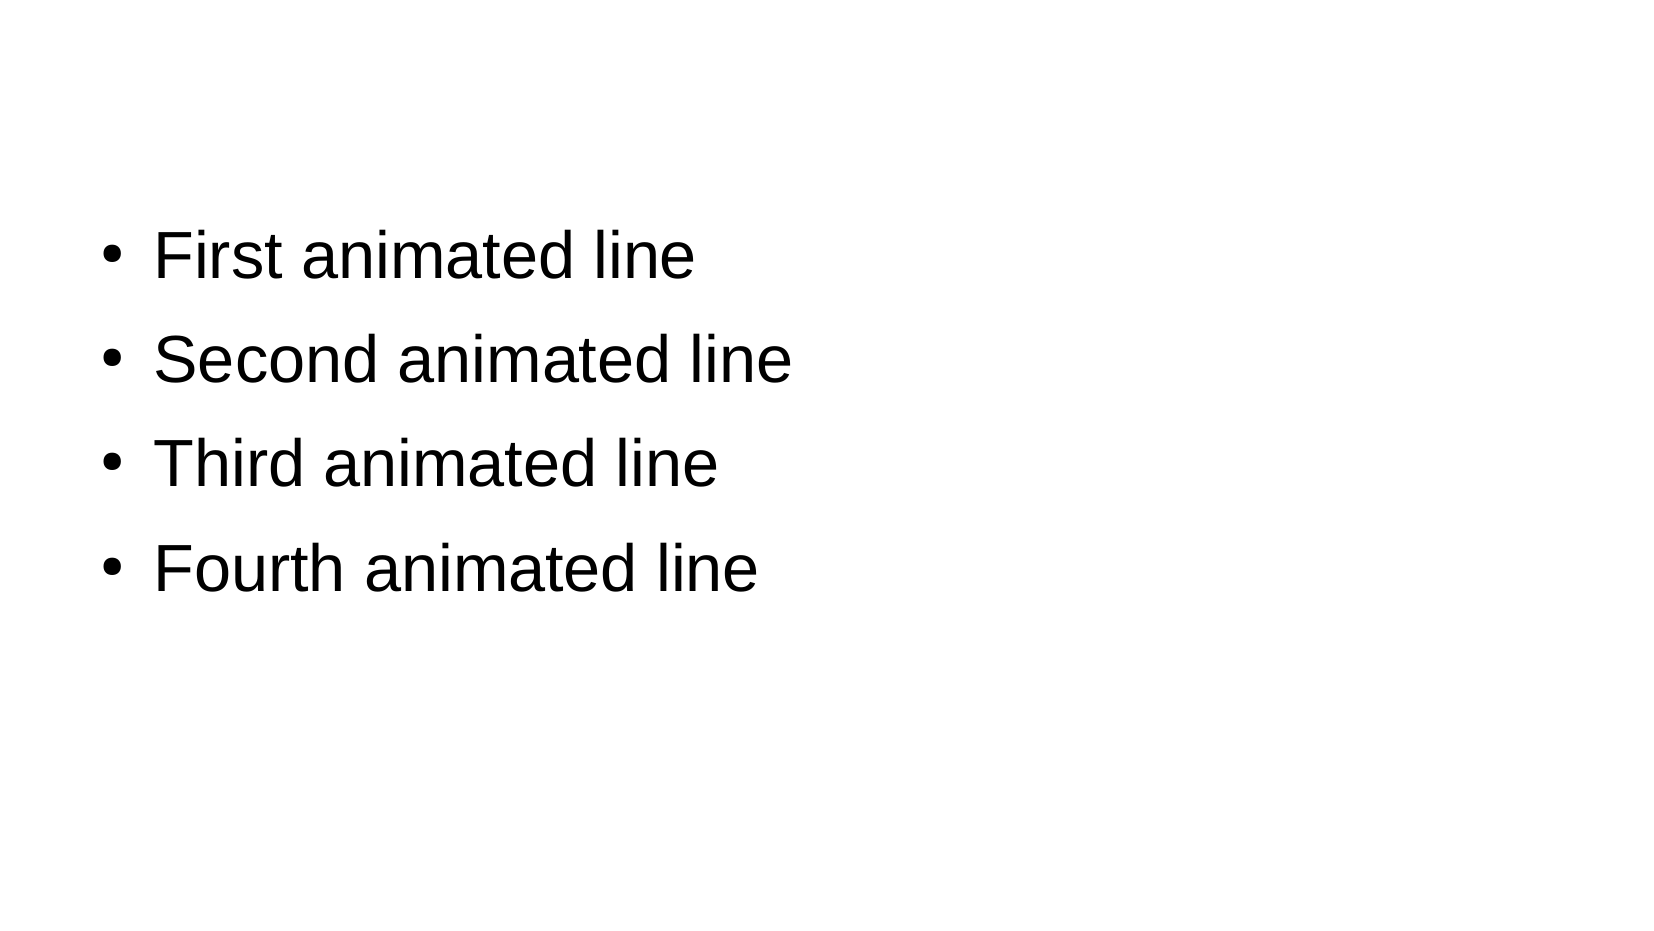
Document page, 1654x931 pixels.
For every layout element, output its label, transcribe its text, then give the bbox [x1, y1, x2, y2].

list First animated line Second animated line Third animated line Fourth animated line [82, 217, 1571, 758]
